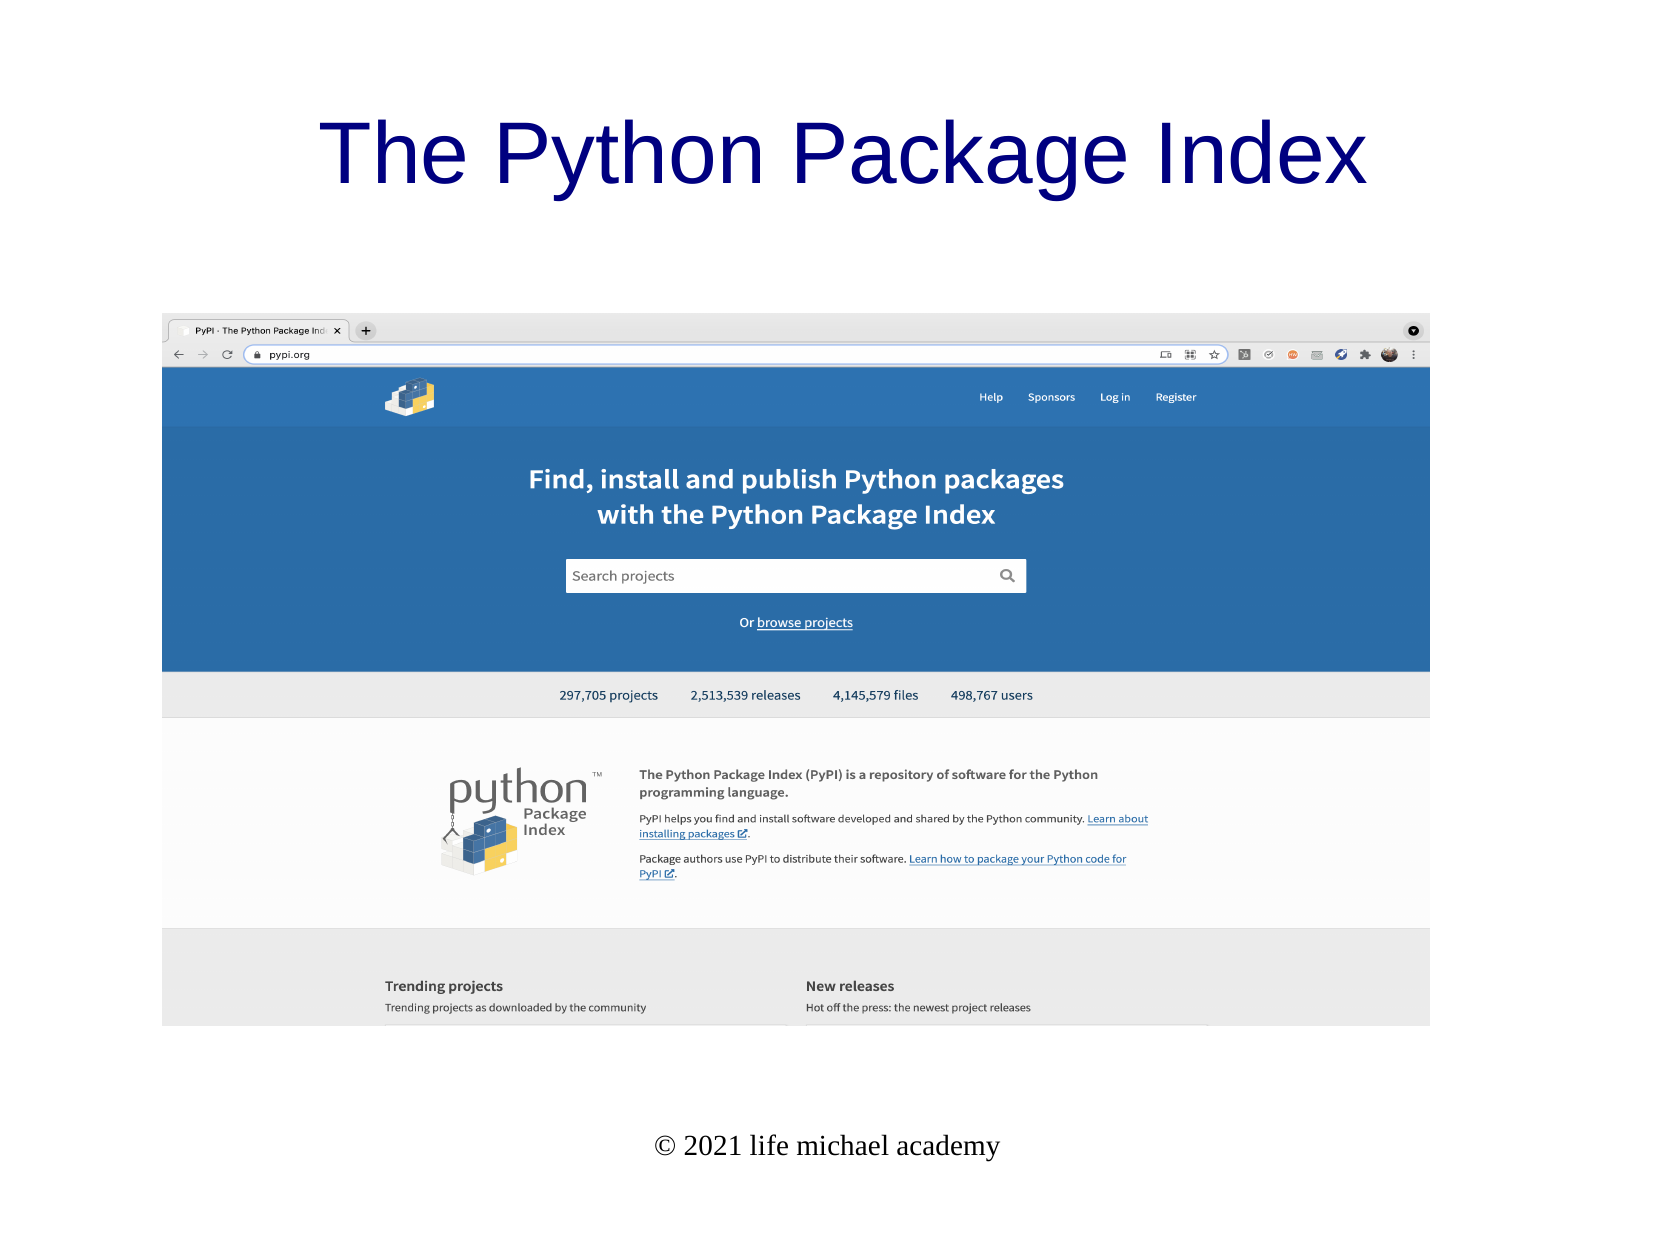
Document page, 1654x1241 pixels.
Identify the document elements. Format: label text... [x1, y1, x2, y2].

picture [162, 313, 1430, 1027]
title The Python Package Index [82, 49, 1571, 257]
